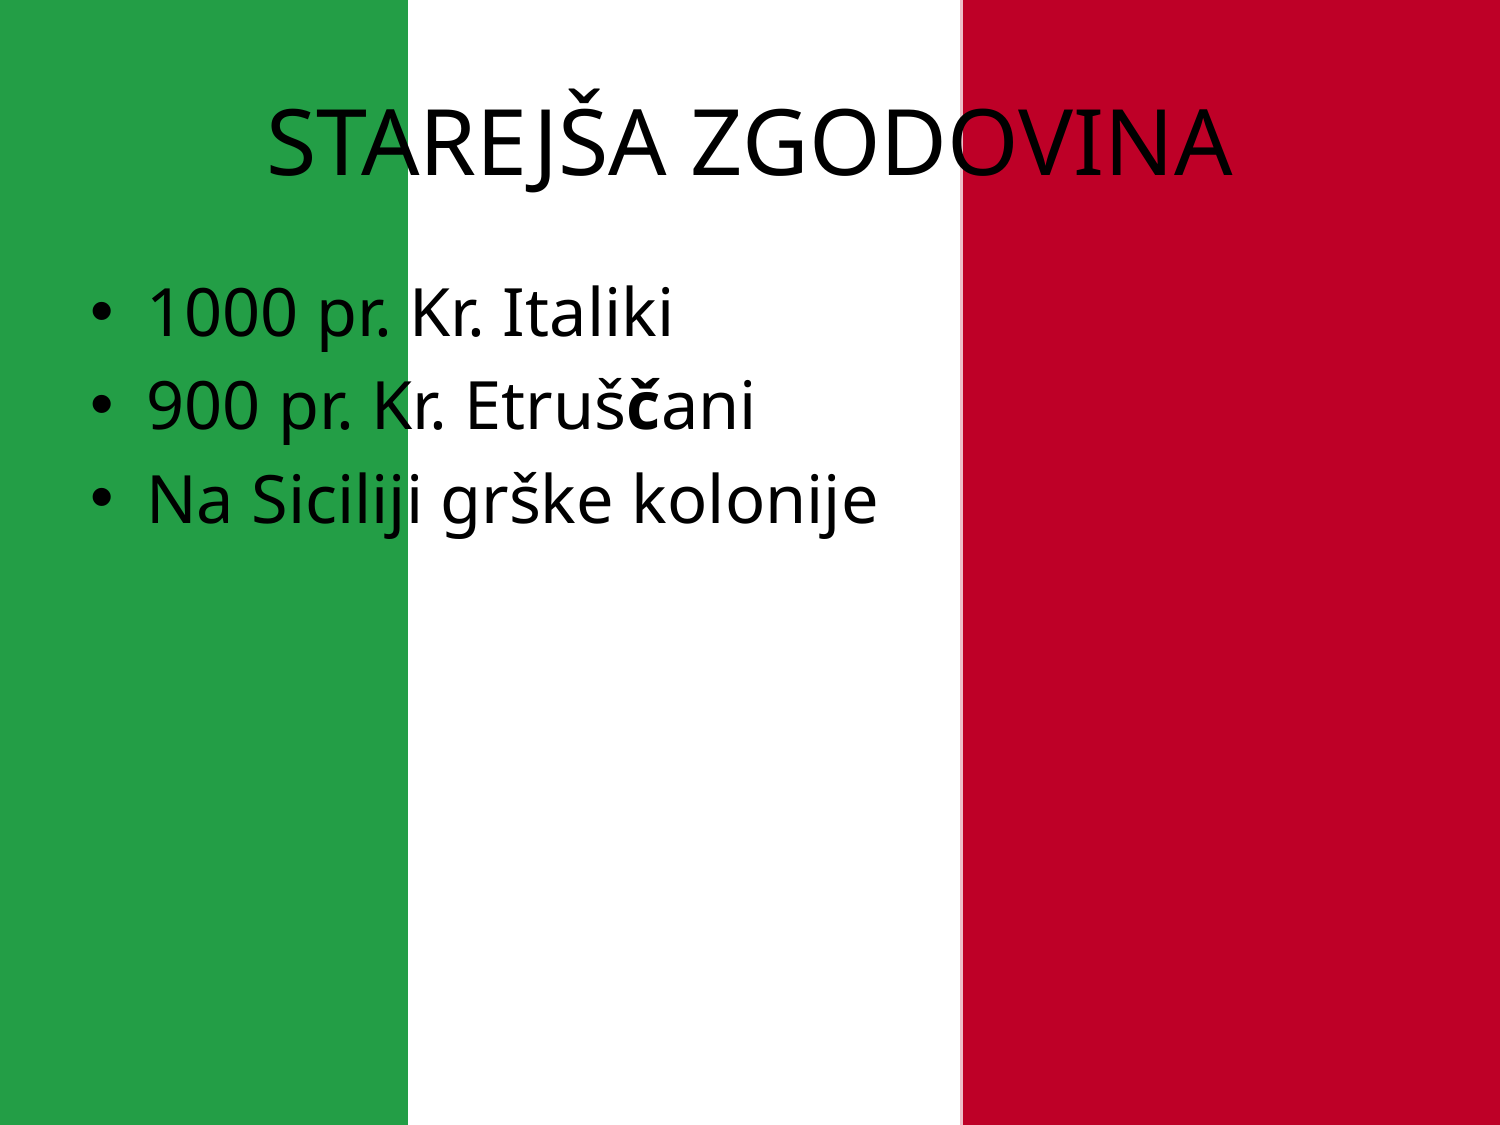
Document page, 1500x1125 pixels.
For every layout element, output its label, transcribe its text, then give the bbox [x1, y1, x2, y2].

title STAREJŠA ZGODOVINA [75, 45, 1425, 233]
picture [0, 0, 1500, 1125]
list 1000 pr. Kr. Italiki 900 pr. Kr. Etruščani Na Siciliji grške kolonije [75, 262, 1425, 1005]
